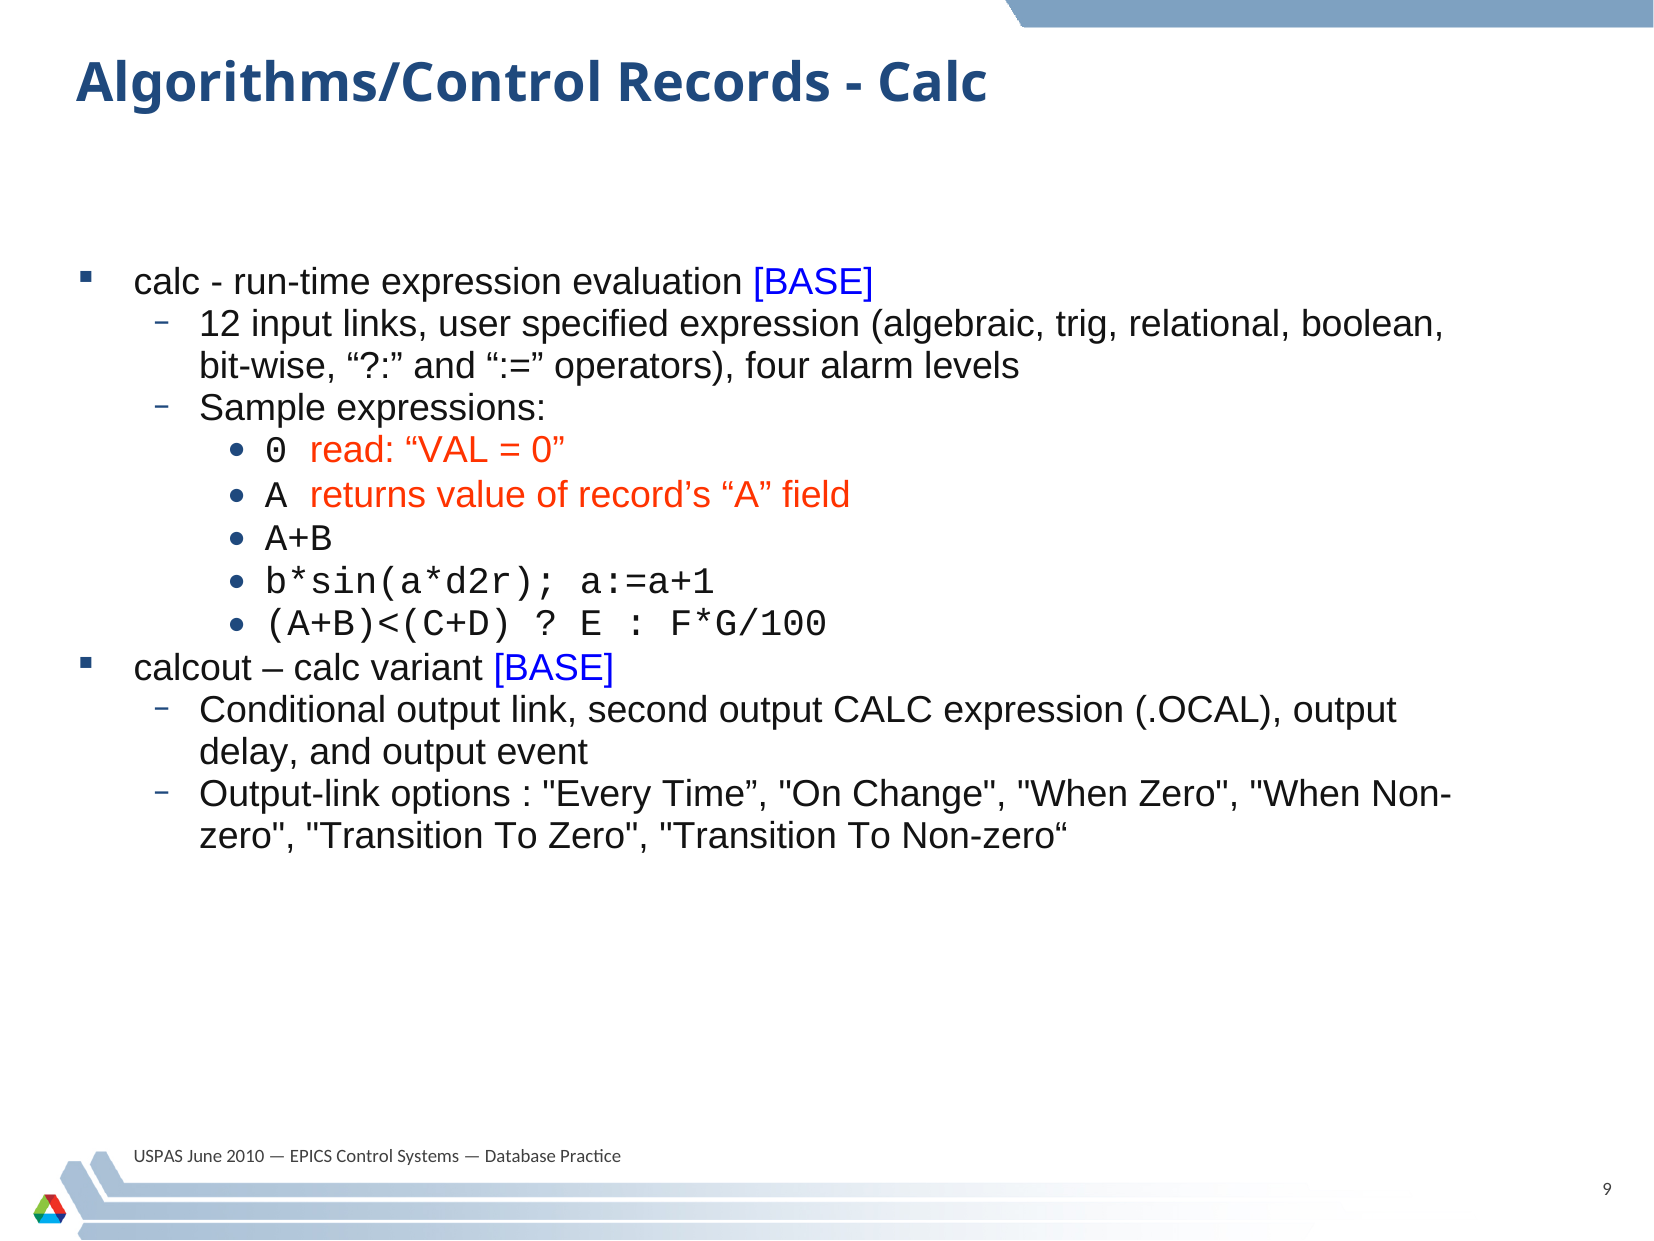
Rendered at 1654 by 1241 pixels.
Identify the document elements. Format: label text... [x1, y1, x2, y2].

picture [0, 1143, 1654, 1240]
title Algorithms/Control Records - Calc [61, 51, 1500, 123]
list calc - run-time expression evaluation [BASE] 12 input links, user specified expression (algebraic, trig, relational, boolean, bit-wise, “?:” and “:=” operators), four alarm levels Sample expressions: 0 read: “VAL = 0” A returns value of record’s “A” field A+B b*sin(a*d2r); a:=a+1 (A+B)<(C+D) ? E : F*G/100 calcout – calc variant [BASE] Conditional output link, second output CALC expression (.OCAL), output delay, and output event Output-link options : "Every Time”, "On Change", "When Zero", "When Non-zero", "Transition To Zero", "Transition To Non-zero“ [62, 253, 1498, 1003]
picture [0, 0, 1654, 29]
